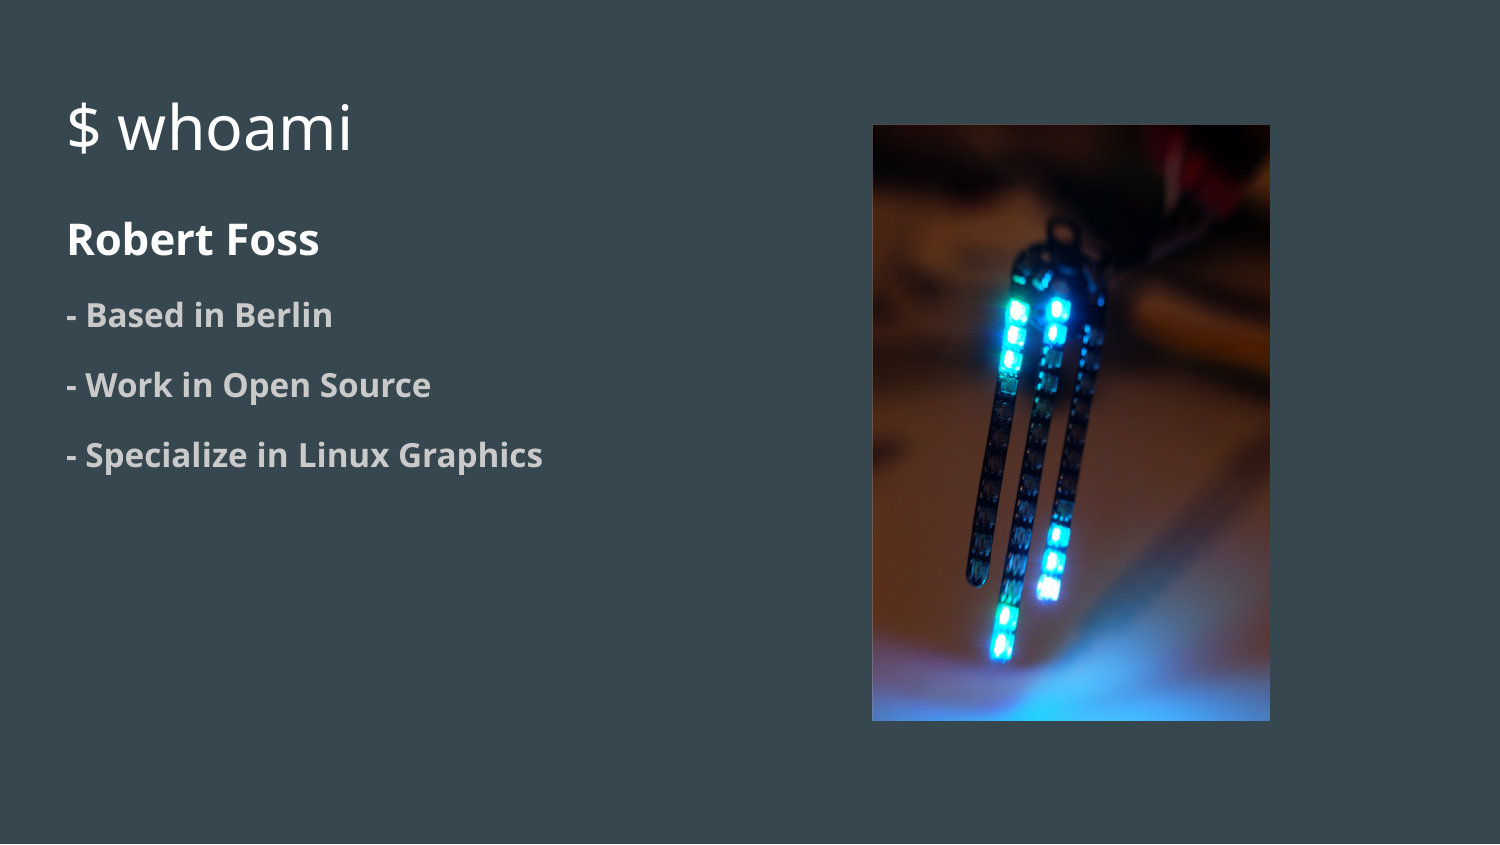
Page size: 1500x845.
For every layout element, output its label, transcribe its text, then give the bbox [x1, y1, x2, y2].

title $ whoami [51, 72, 1449, 167]
list Robert Foss - Based in Berlin - Work in Open Source - Specialize in Linux Graphics [51, 189, 708, 750]
picture [872, 124, 1270, 721]
